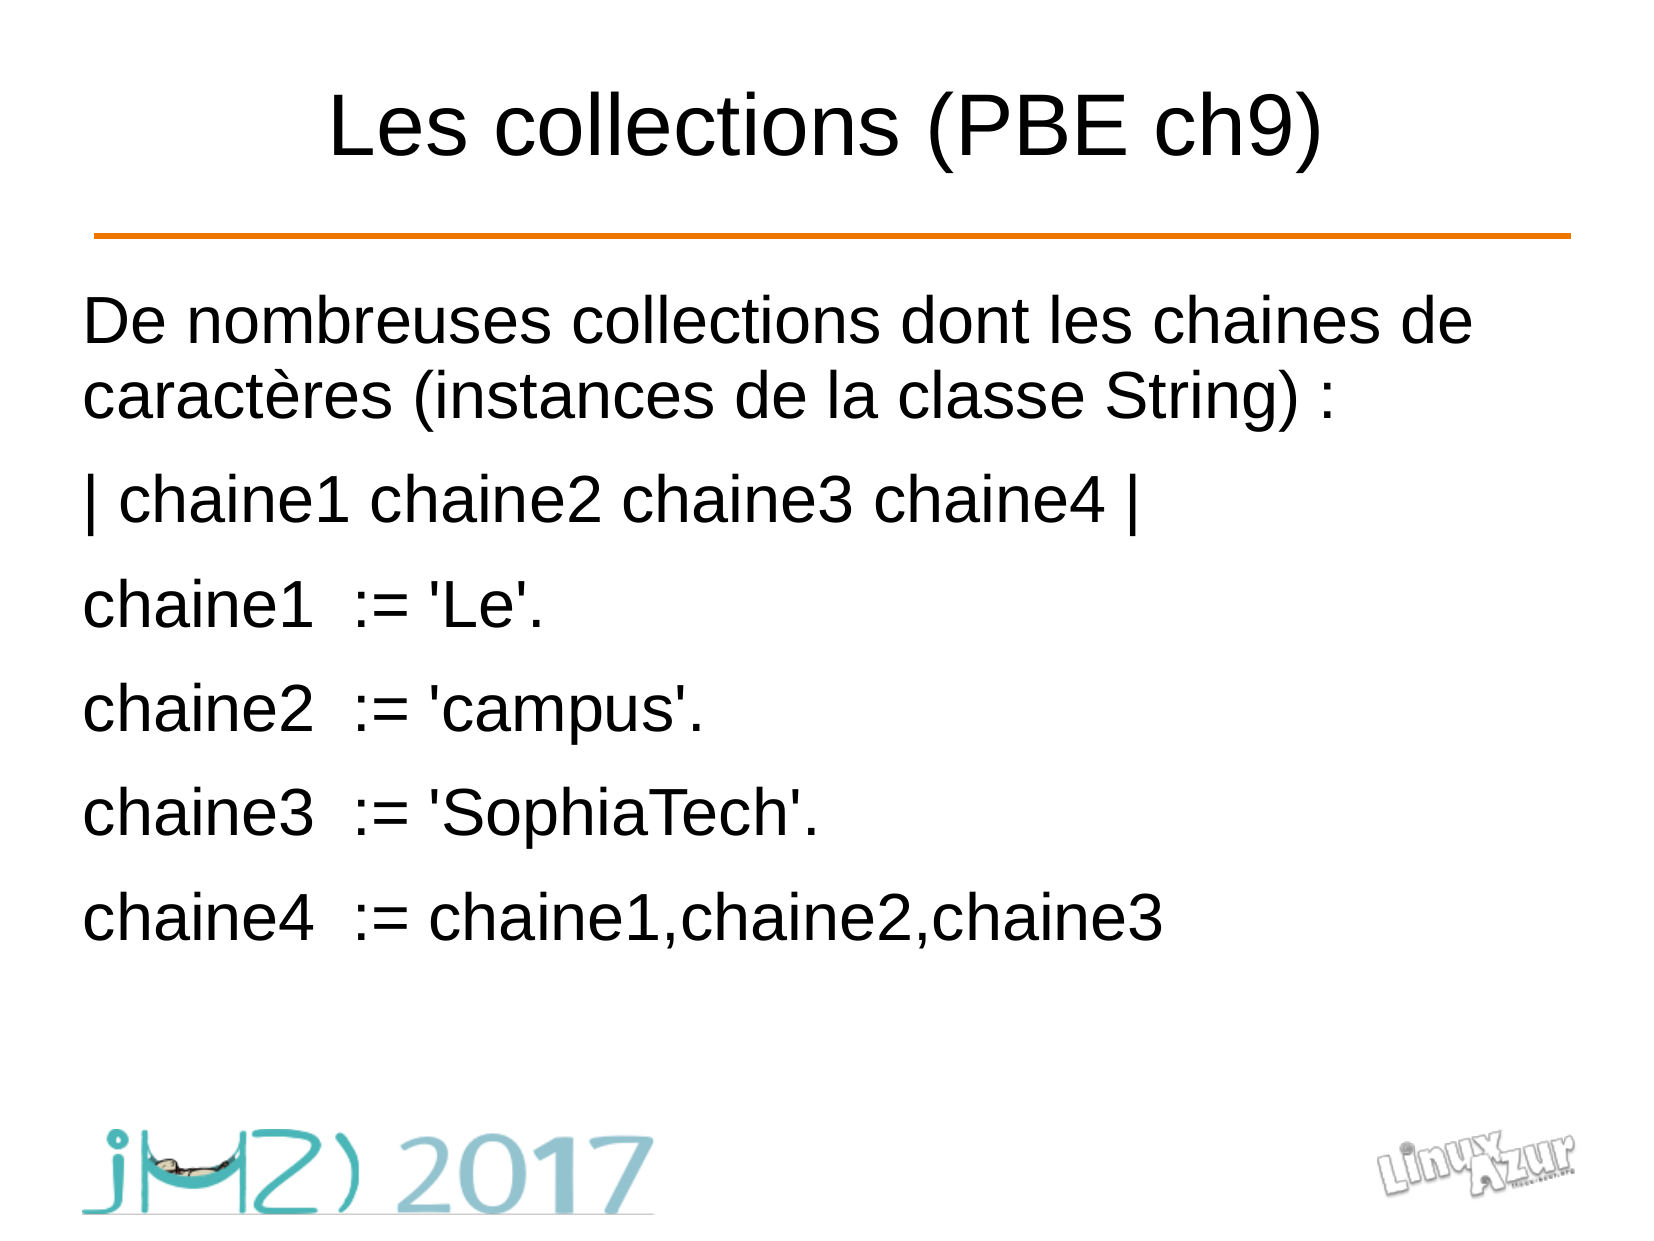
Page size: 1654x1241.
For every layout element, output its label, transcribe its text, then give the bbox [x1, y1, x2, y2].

picture [82, 1129, 655, 1216]
picture [1346, 1115, 1600, 1211]
title Les collections (PBE ch9) [82, 49, 1571, 201]
list De nombreuses collections dont les chaines de caractères (instances de la classe String) : | chaine1 chaine2 chaine3 chaine4 | chaine1 := 'Le'. chaine2 := 'campus'. chaine3 := 'SophiaTech'. chaine4 := chaine1,chaine2,chaine3 [82, 283, 1571, 1063]
